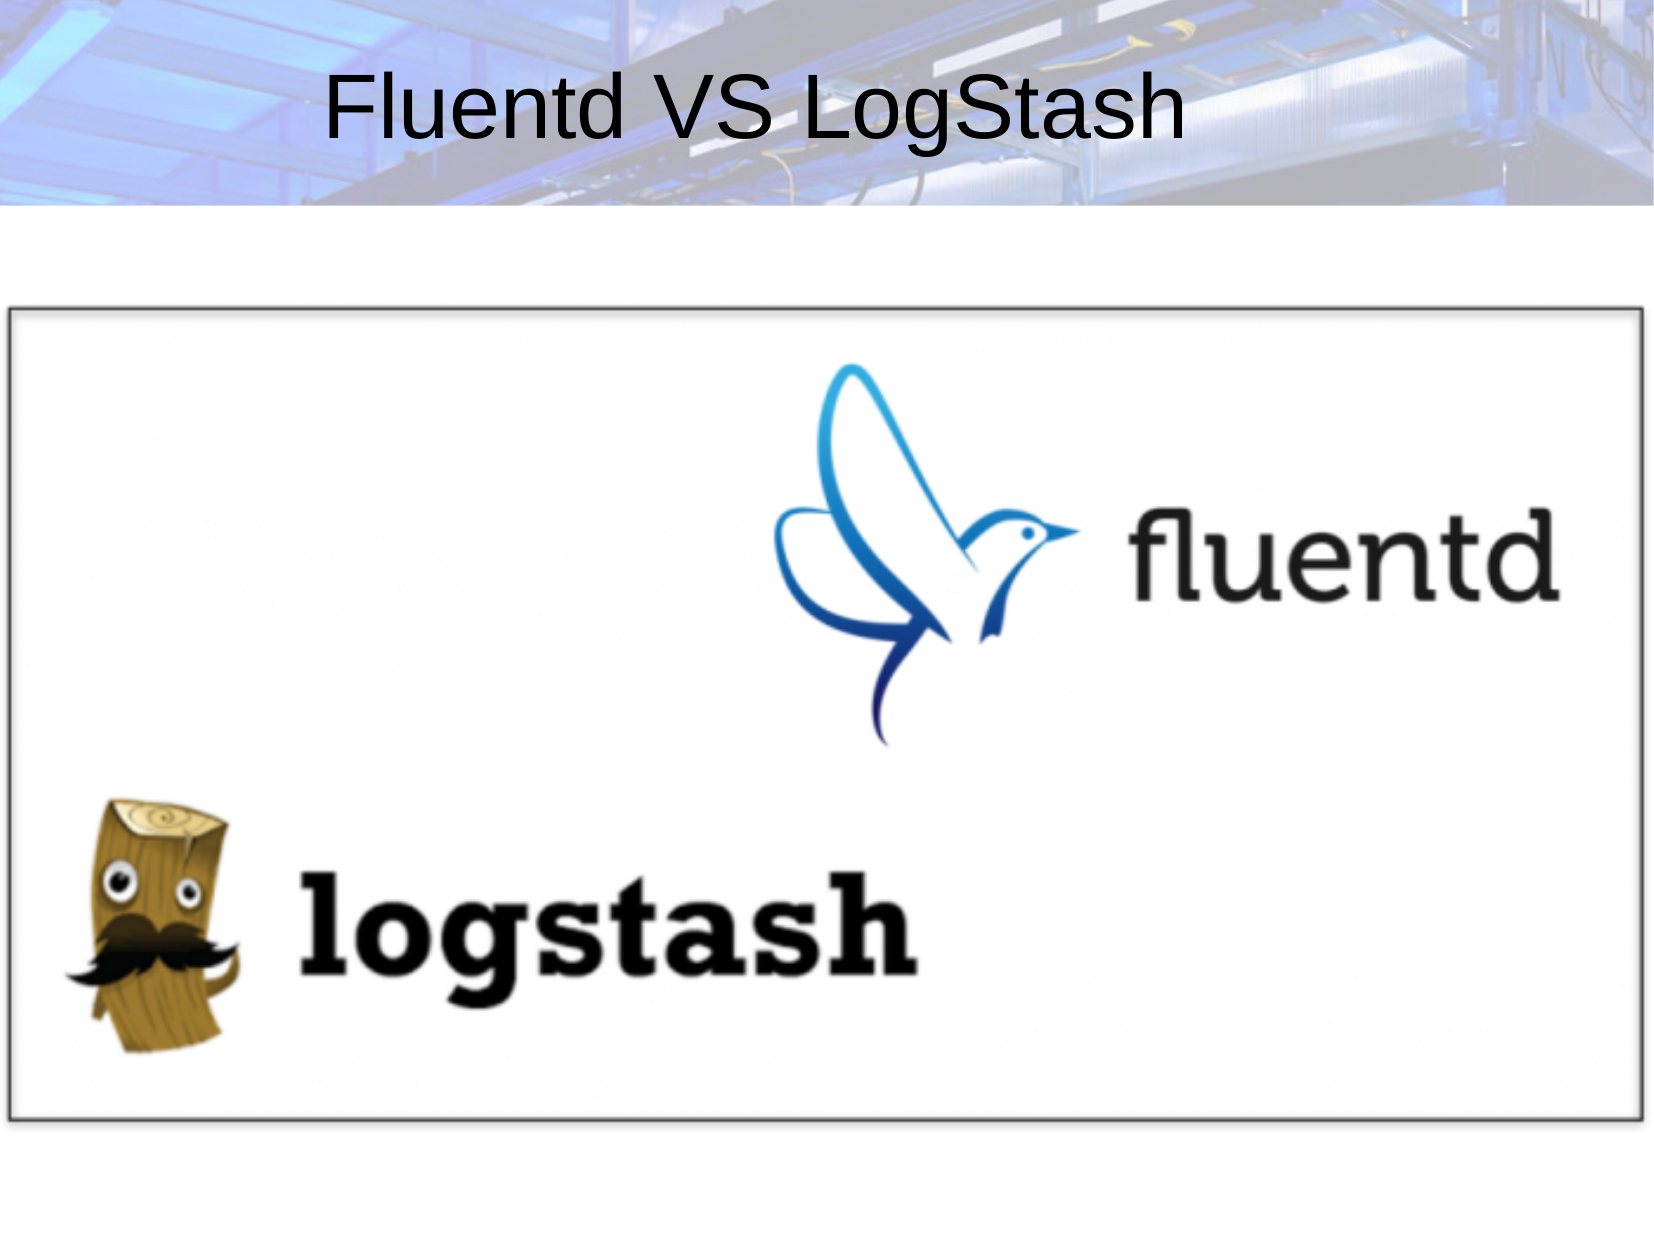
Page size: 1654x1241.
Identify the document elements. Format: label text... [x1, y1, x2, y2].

picture [0, 0, 1654, 1241]
title Fluentd VS LogStash [11, 2, 1501, 211]
